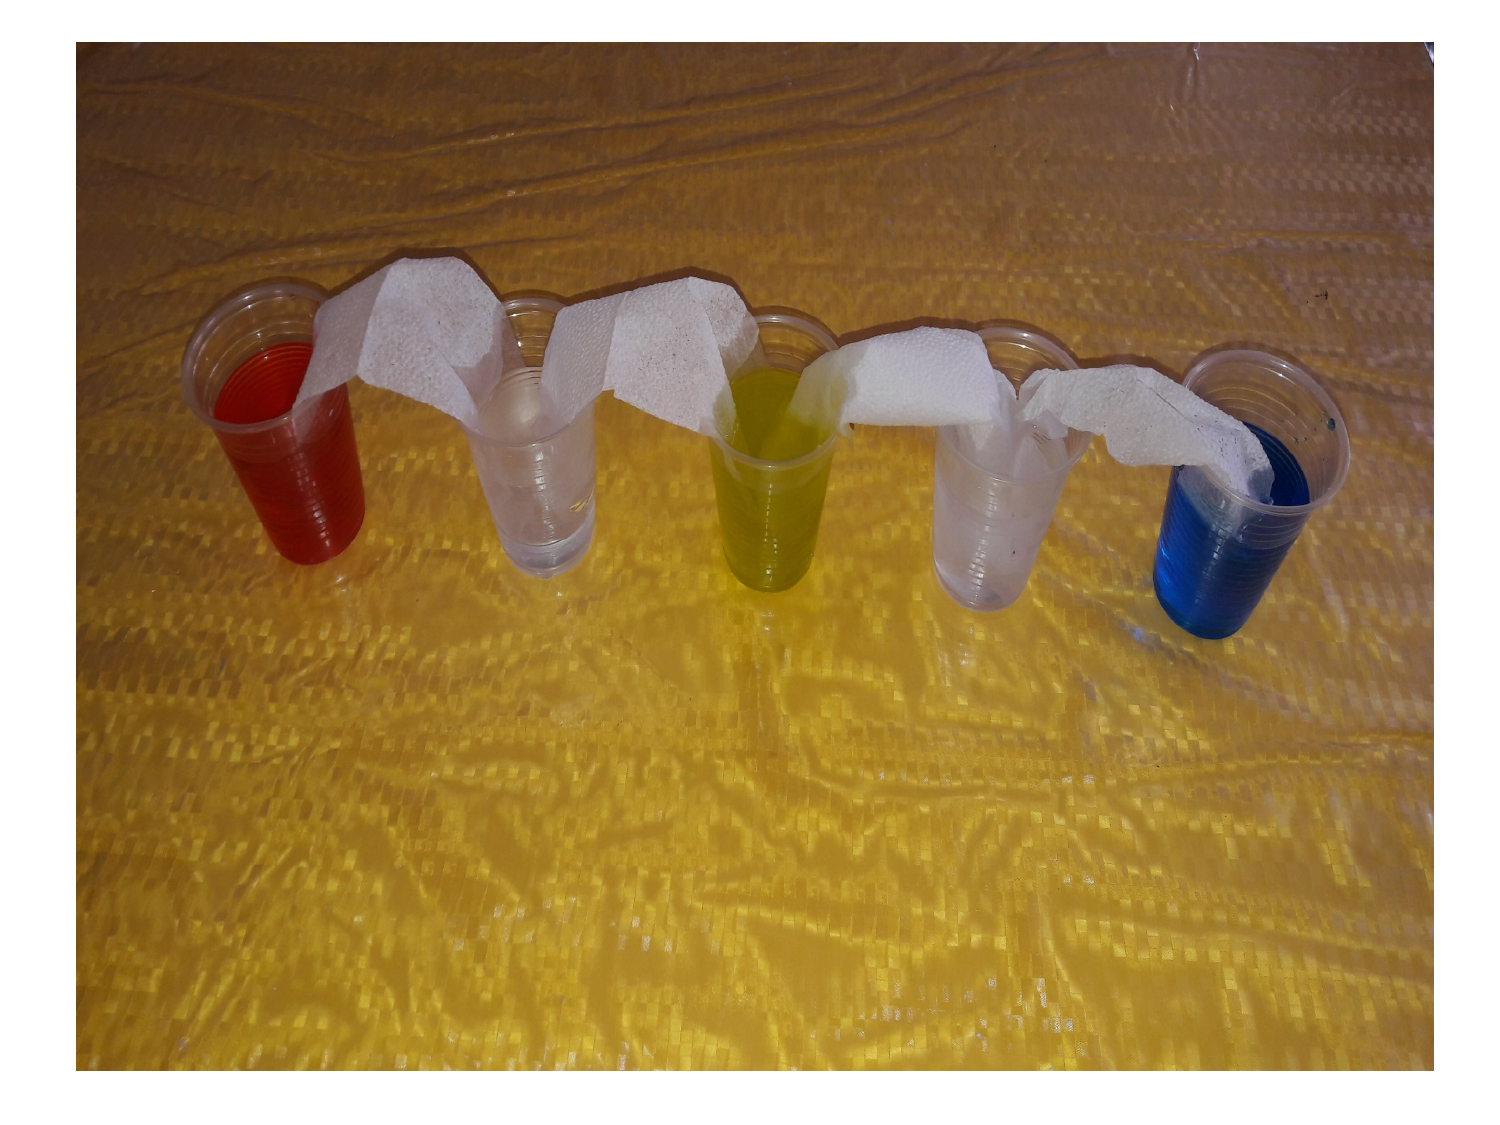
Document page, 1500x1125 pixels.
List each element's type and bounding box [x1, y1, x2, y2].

picture [76, 42, 1434, 1071]
